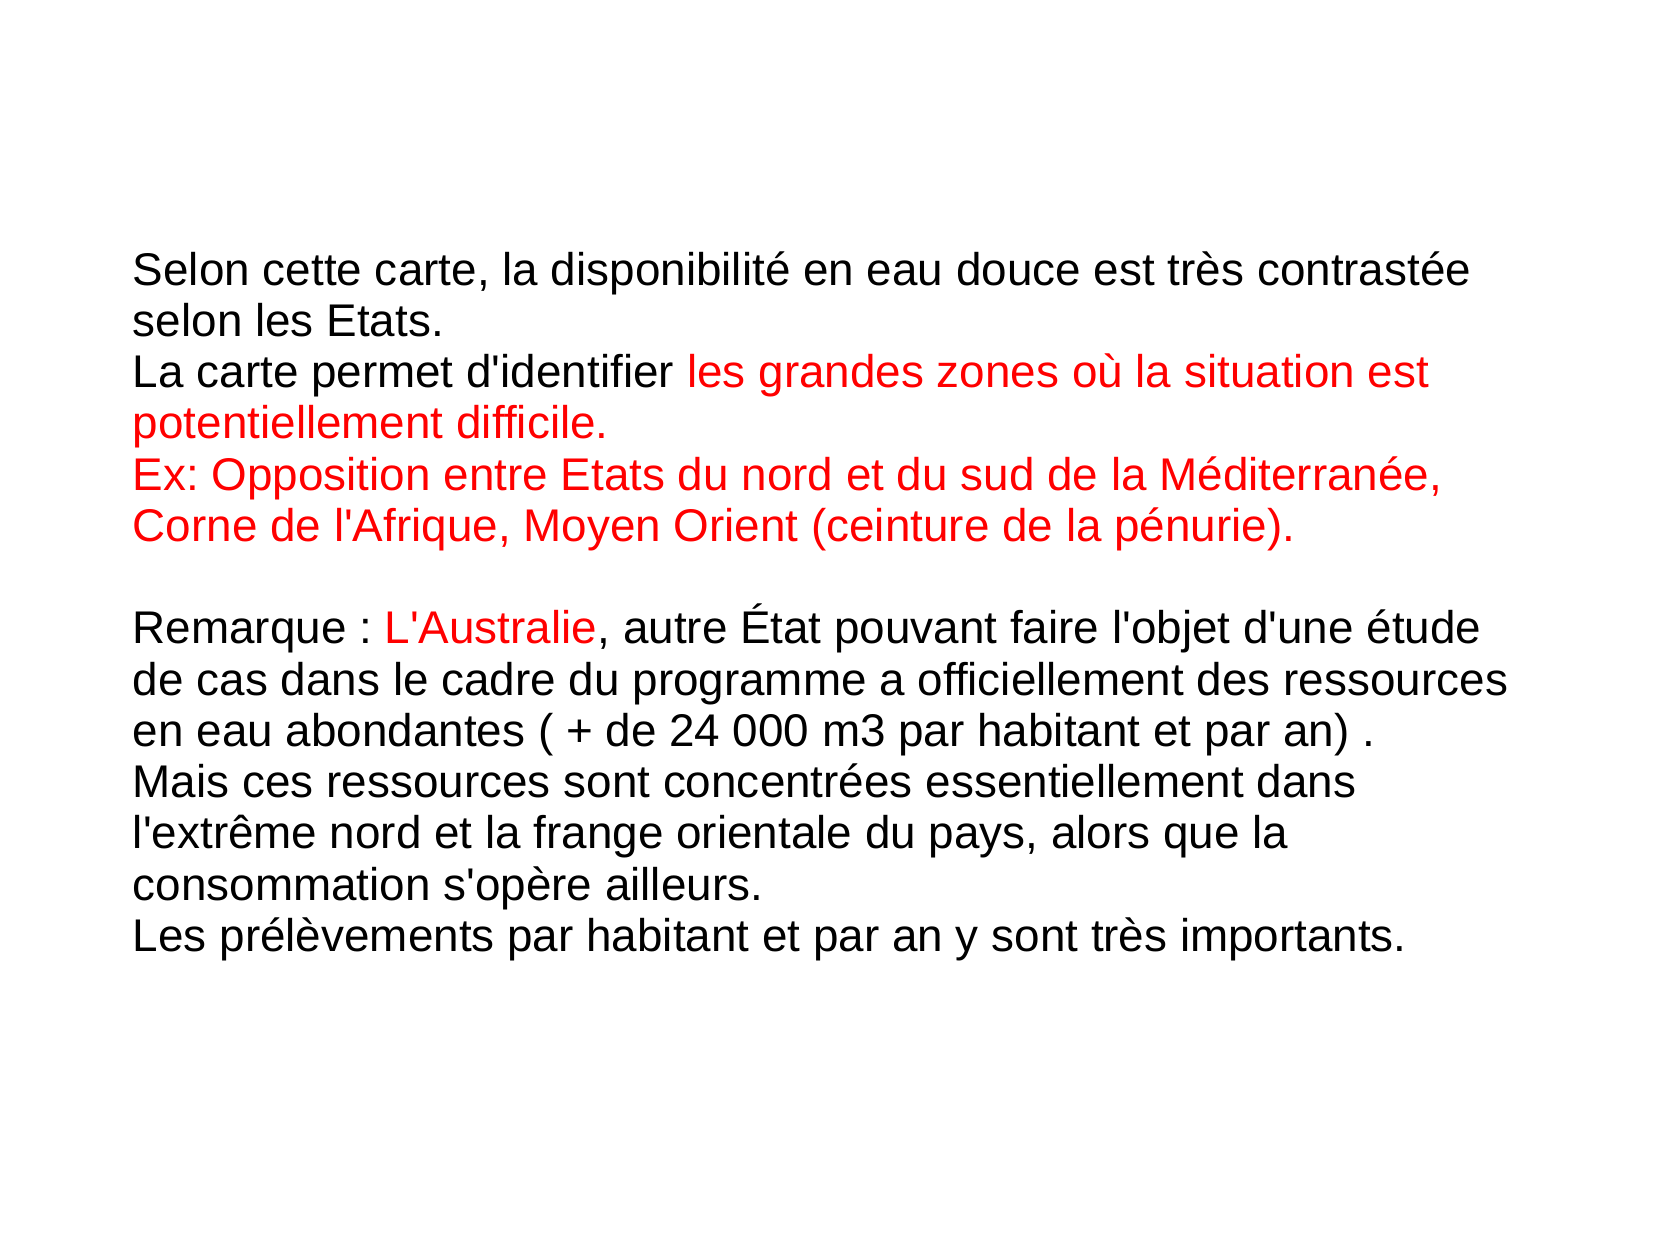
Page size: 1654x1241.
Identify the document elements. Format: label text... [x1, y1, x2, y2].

text_box Selon cette carte, la disponibilité en eau douce est très contrastée selon les Etats. La carte permet d'identifier les grandes zones où la situation est potentiellement difficile. Ex: Opposition entre Etats du nord et du sud de la Méditerranée, Corne de l'Afrique, Moyen Orient (ceinture de la pénurie). Remarque : L'Australie, autre État pouvant faire l'objet d'une étude de cas dans le cadre du programme a officiellement des ressources en eau abondantes ( + de 24 000 m3 par habitant et par an) . Mais ces ressources sont concentrées essentiellement dans l'extrême nord et la frange orientale du pays, alors que la consommation s'opère ailleurs. Les prélèvements par habitant et par an y sont très importants. [118, 236, 1536, 966]
